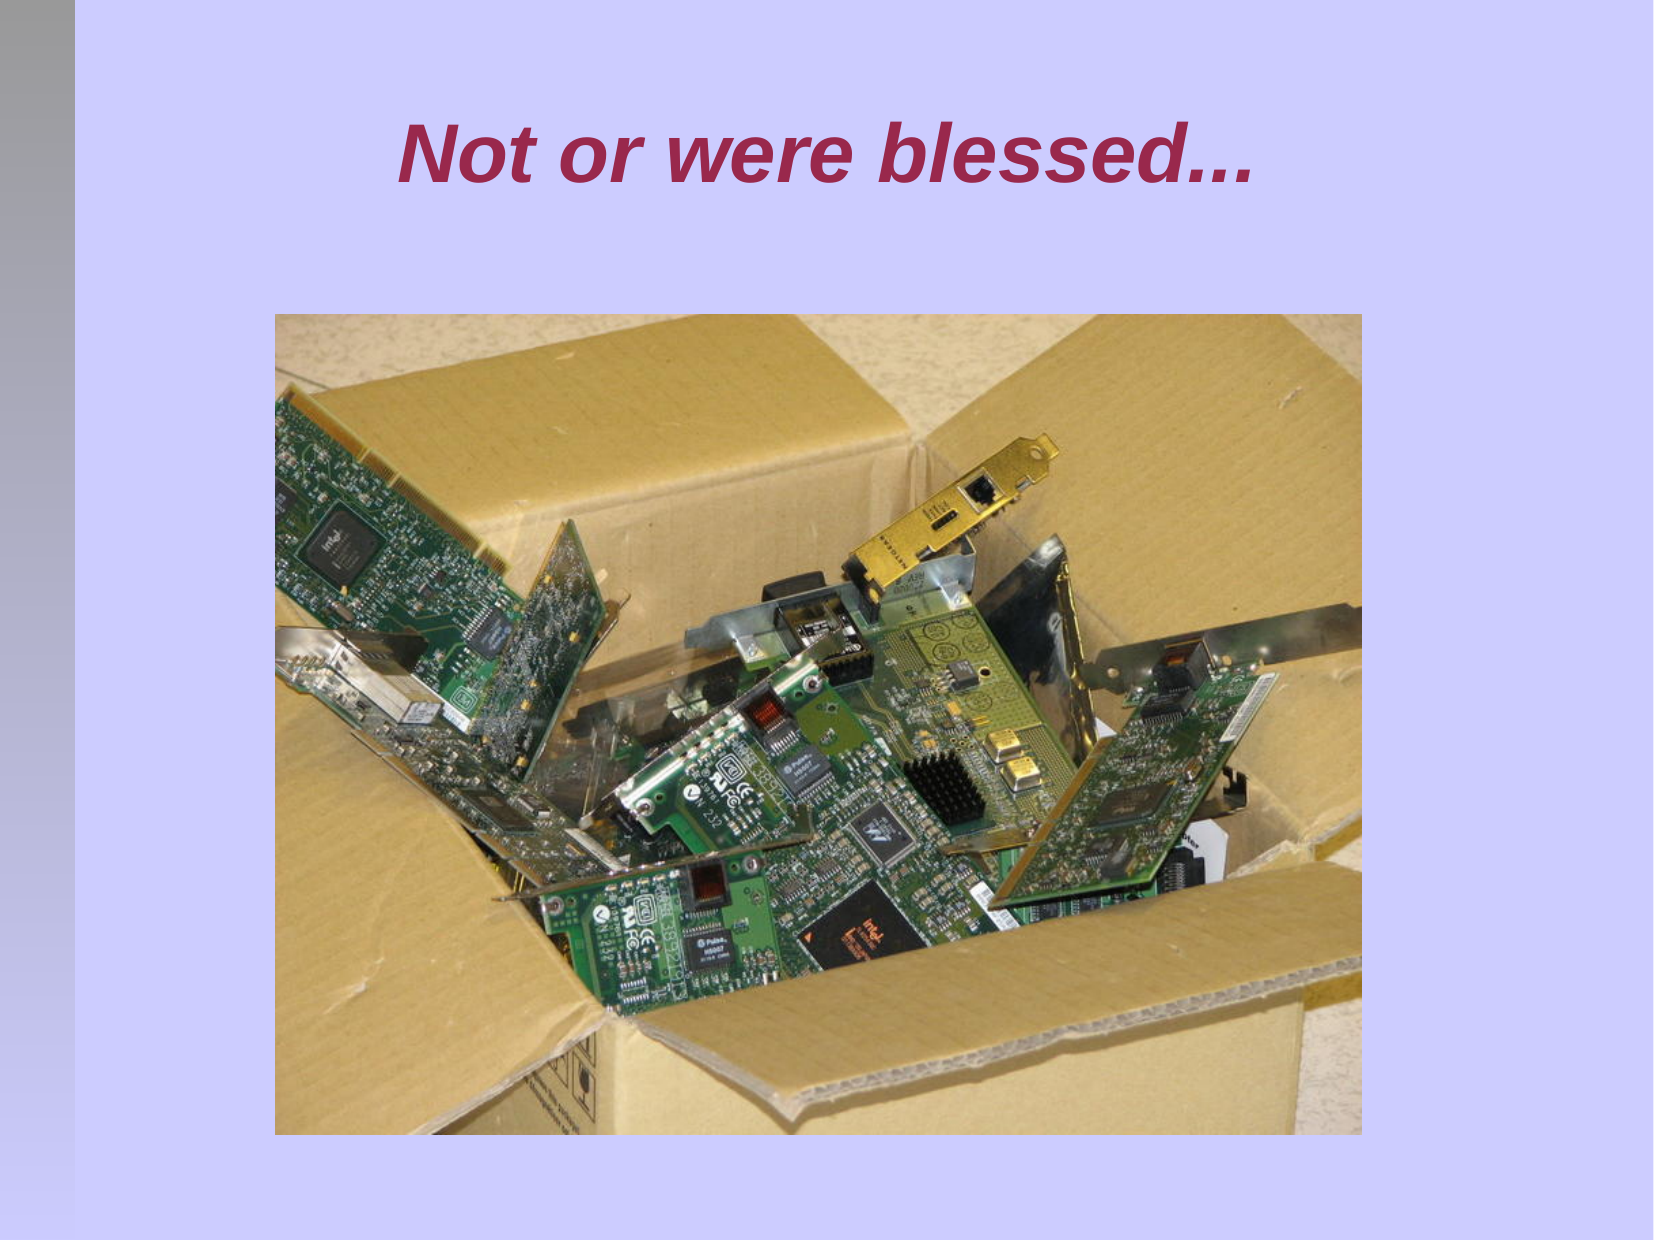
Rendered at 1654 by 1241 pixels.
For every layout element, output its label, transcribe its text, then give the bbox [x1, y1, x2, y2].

picture [275, 314, 1362, 1135]
title Not or were blessed... [121, 49, 1534, 257]
